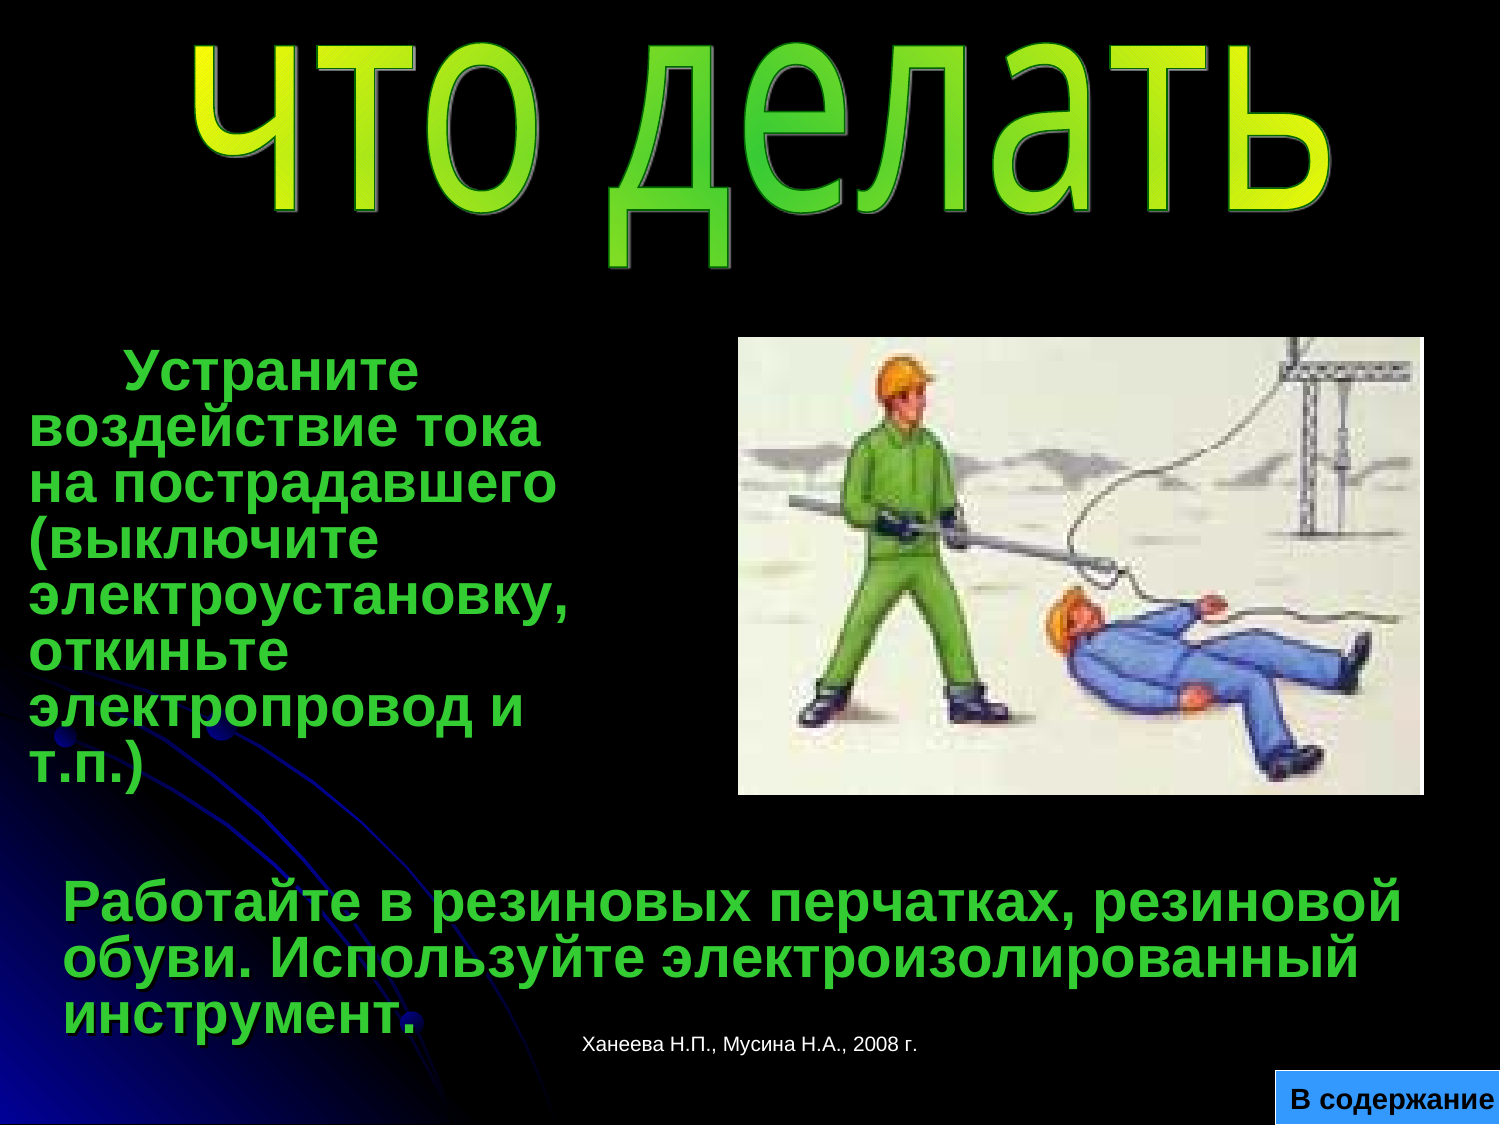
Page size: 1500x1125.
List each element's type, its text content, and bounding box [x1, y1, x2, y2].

text_box что делать [608, 45, 728, 268]
text_box что делать [1110, 45, 1206, 211]
text_box Устраните воздействие тока на пострадавшего (выключите электроустановку, откиньте электропровод и т.п.) [0, 337, 639, 811]
text_box что делать [1228, 45, 1329, 211]
text_box Работайте в резиновых перчатках, резиновой обуви. Используйте электроизолированный инструмент. [47, 869, 1430, 1053]
text_box что делать [857, 45, 965, 213]
text_box что делать [317, 45, 413, 211]
text_box В содержание [1275, 1070, 1500, 1125]
text_box что делать [194, 45, 295, 211]
text_box что делать [992, 42, 1088, 214]
text_box что делать [427, 42, 536, 214]
text_box что делать [744, 42, 845, 214]
picture [738, 337, 1424, 795]
